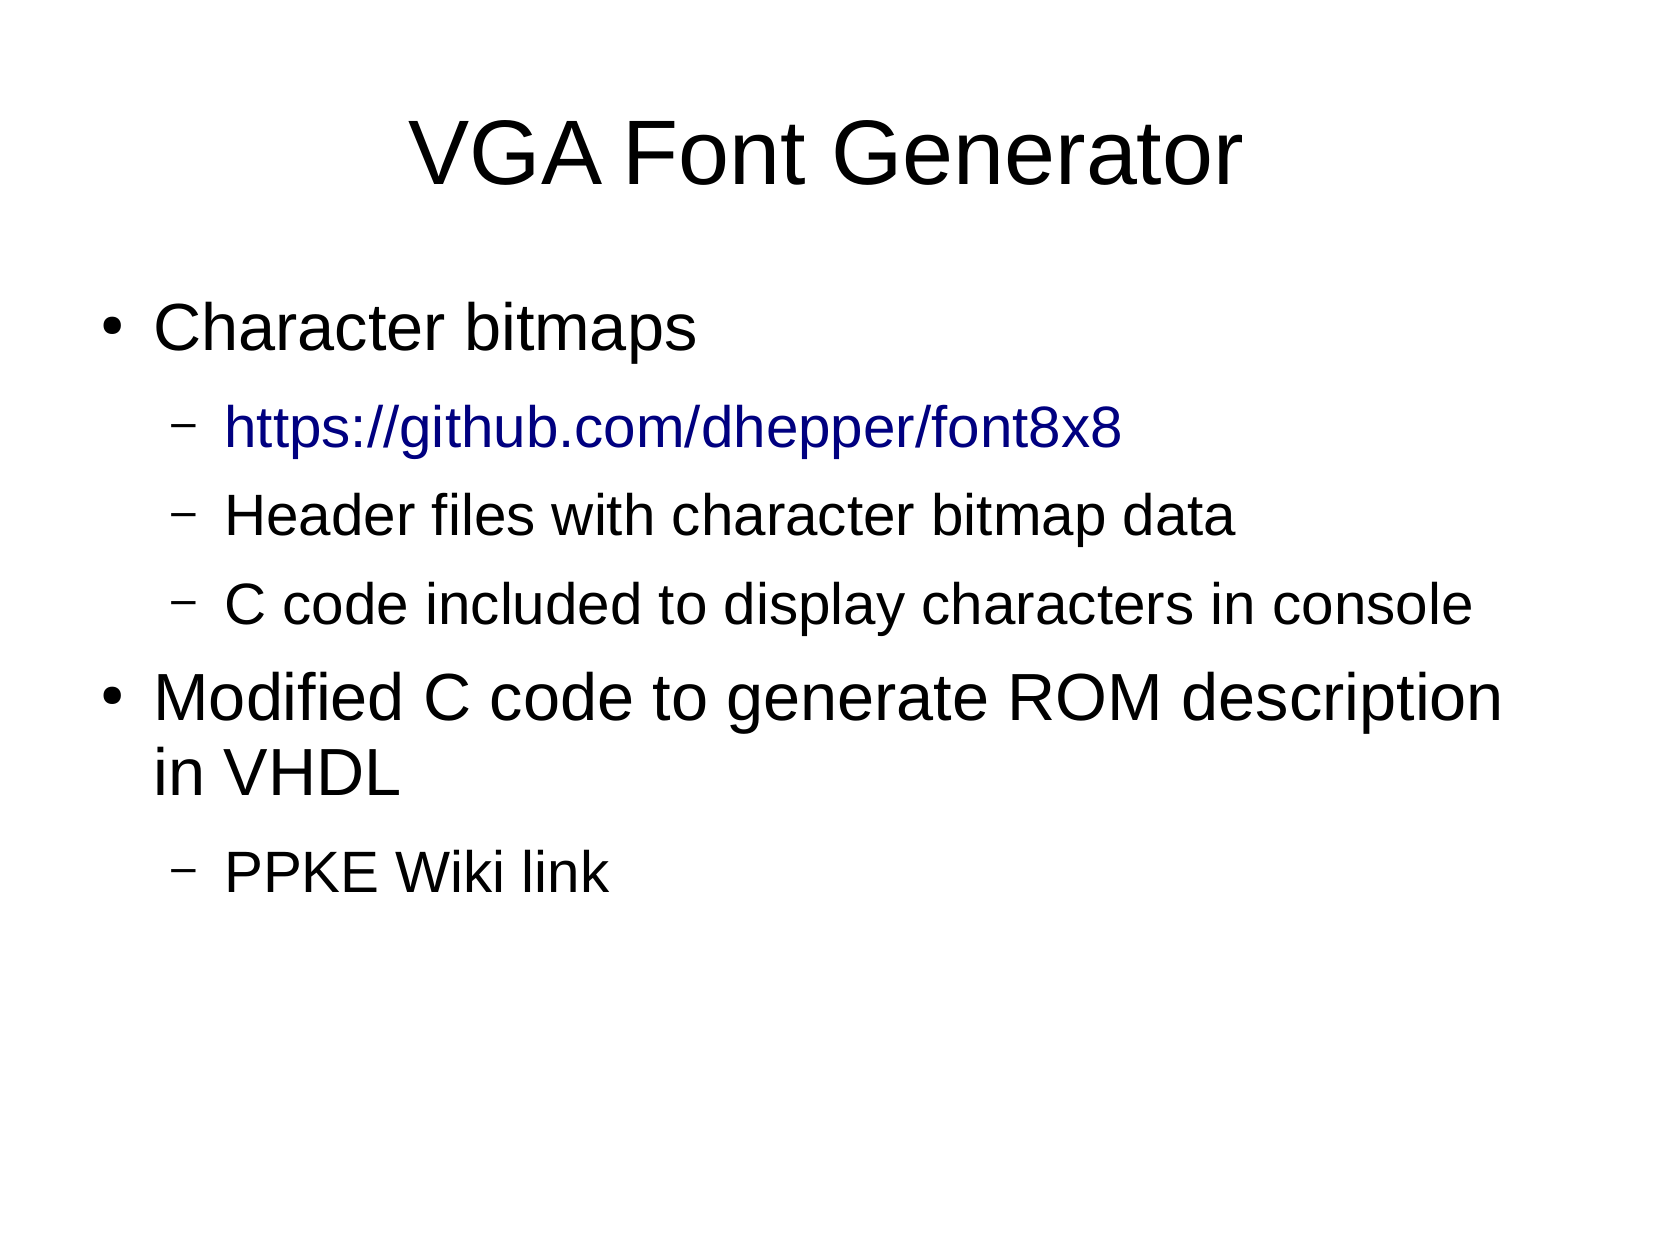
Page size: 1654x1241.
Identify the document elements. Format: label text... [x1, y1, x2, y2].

title VGA Font Generator [82, 49, 1571, 257]
list Character bitmaps https://github.com/dhepper/font8x8 Header files with character bitmap data C code included to display characters in console Modified C code to generate ROM description in VHDL PPKE Wiki link [82, 290, 1571, 1010]
